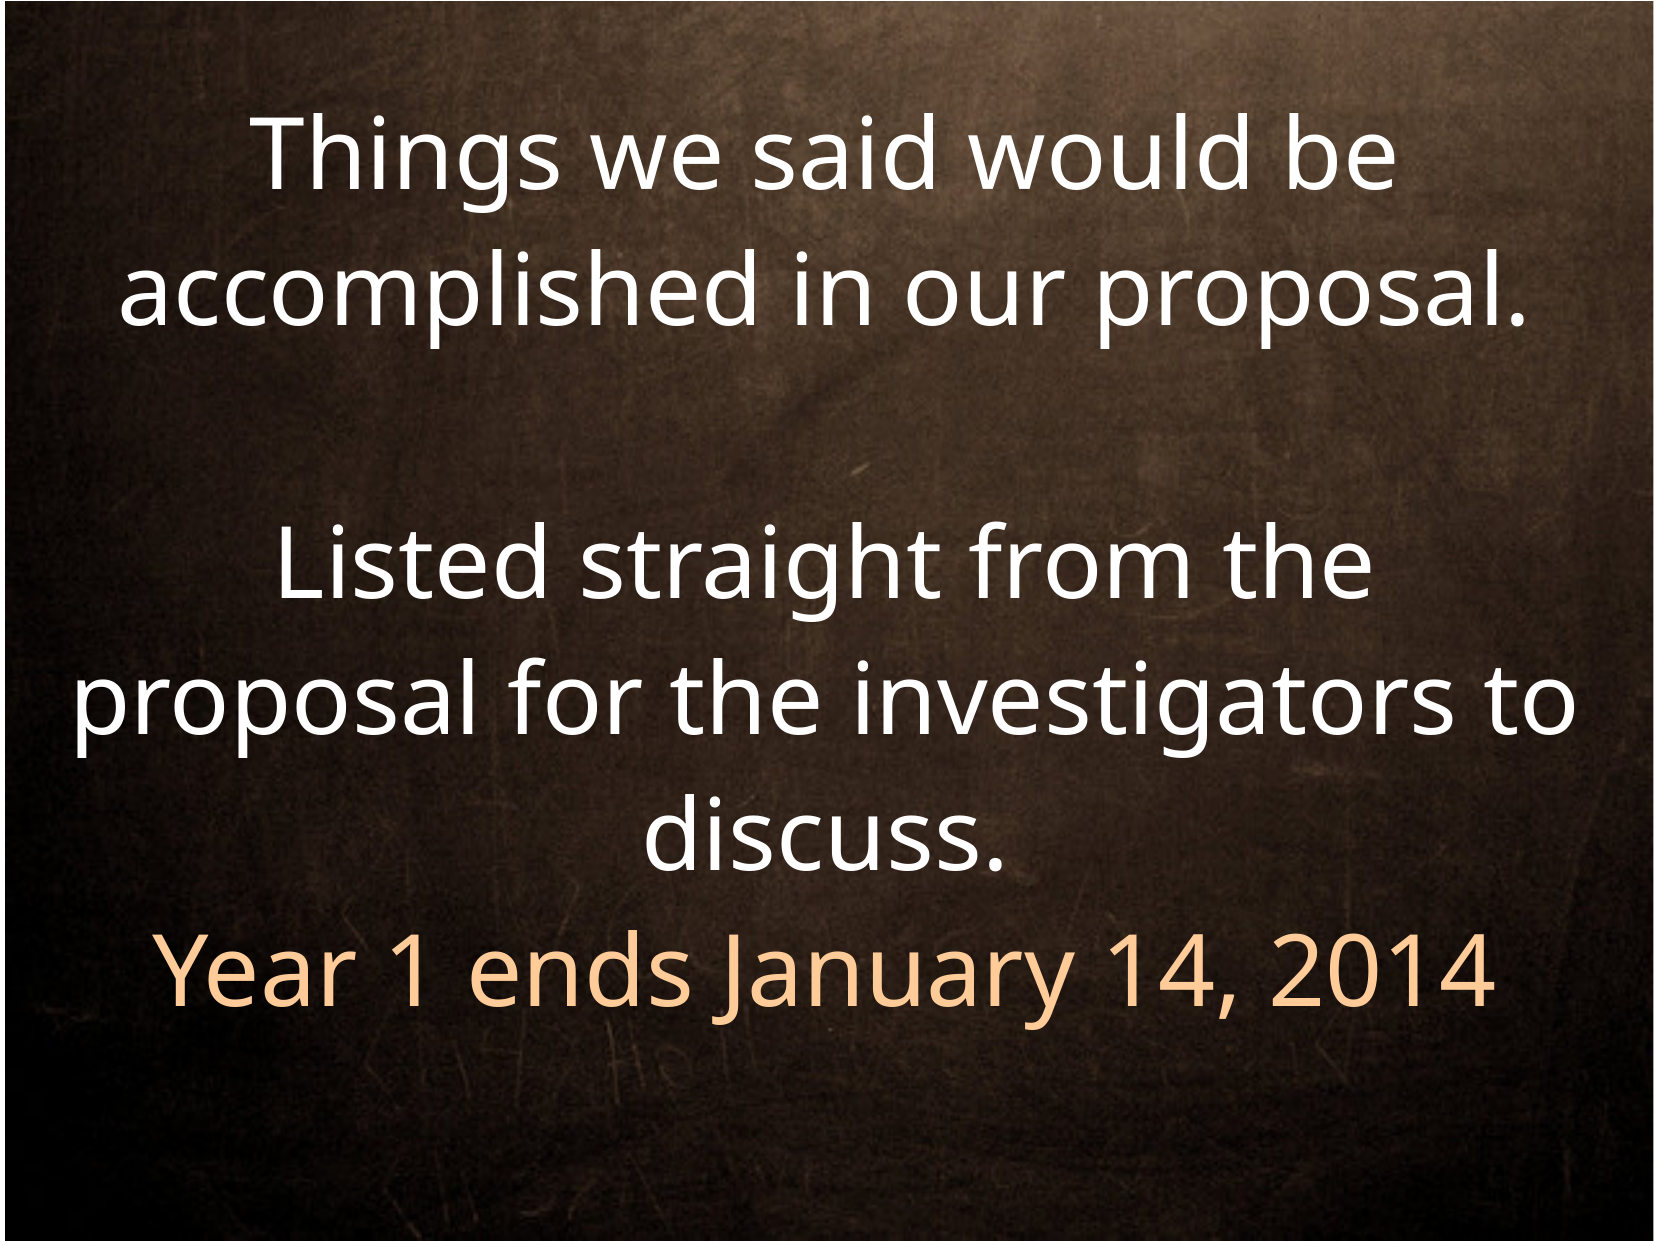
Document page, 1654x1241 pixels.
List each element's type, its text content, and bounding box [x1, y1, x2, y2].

picture [5, 1, 1654, 1241]
text_box Things we said would be accomplished in our proposal. Listed straight from the proposal for the investigators to discuss. Year 1 ends January 14, 2014 [45, 75, 1606, 1067]
